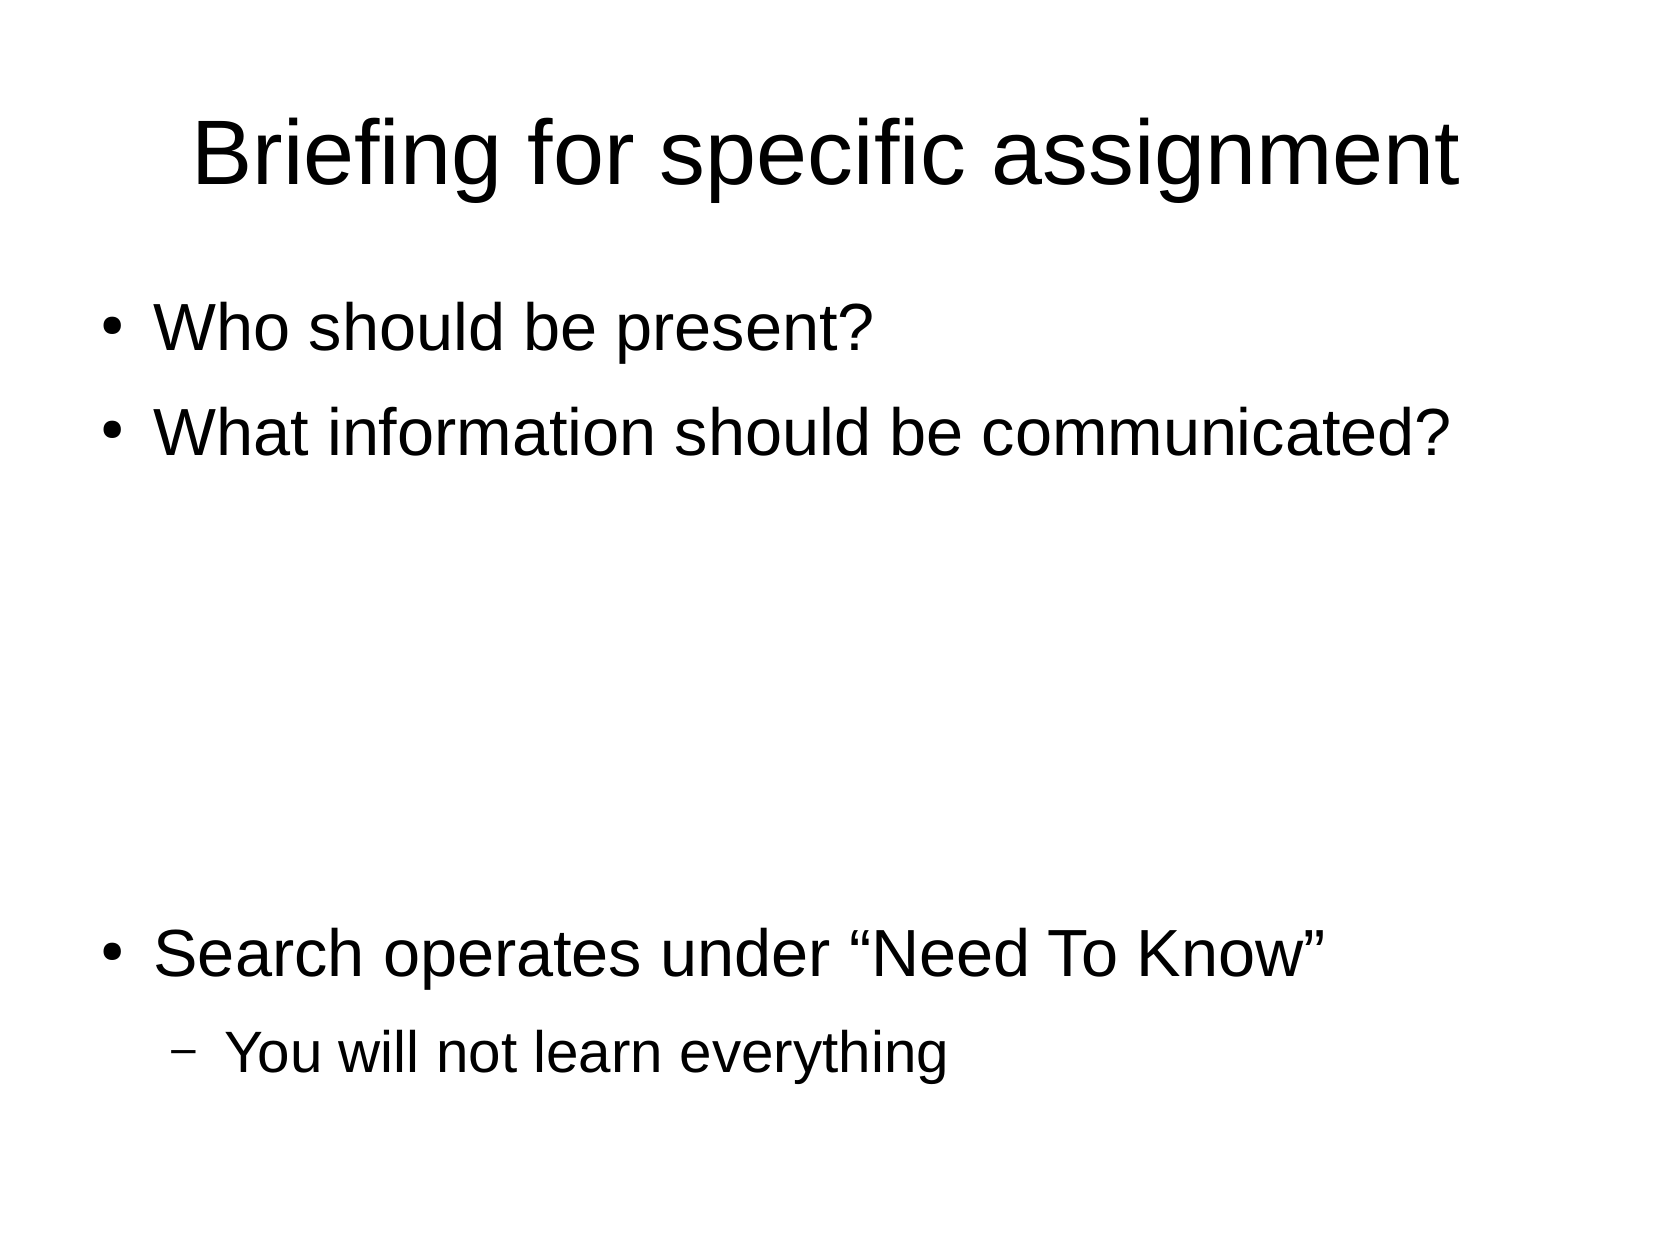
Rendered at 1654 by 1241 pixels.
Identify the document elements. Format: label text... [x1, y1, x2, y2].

list Who should be present? What information should be communicated? Search operates under “Need To Know” You will not learn everything [82, 290, 1571, 1114]
title Briefing for specific assignment [82, 49, 1571, 257]
